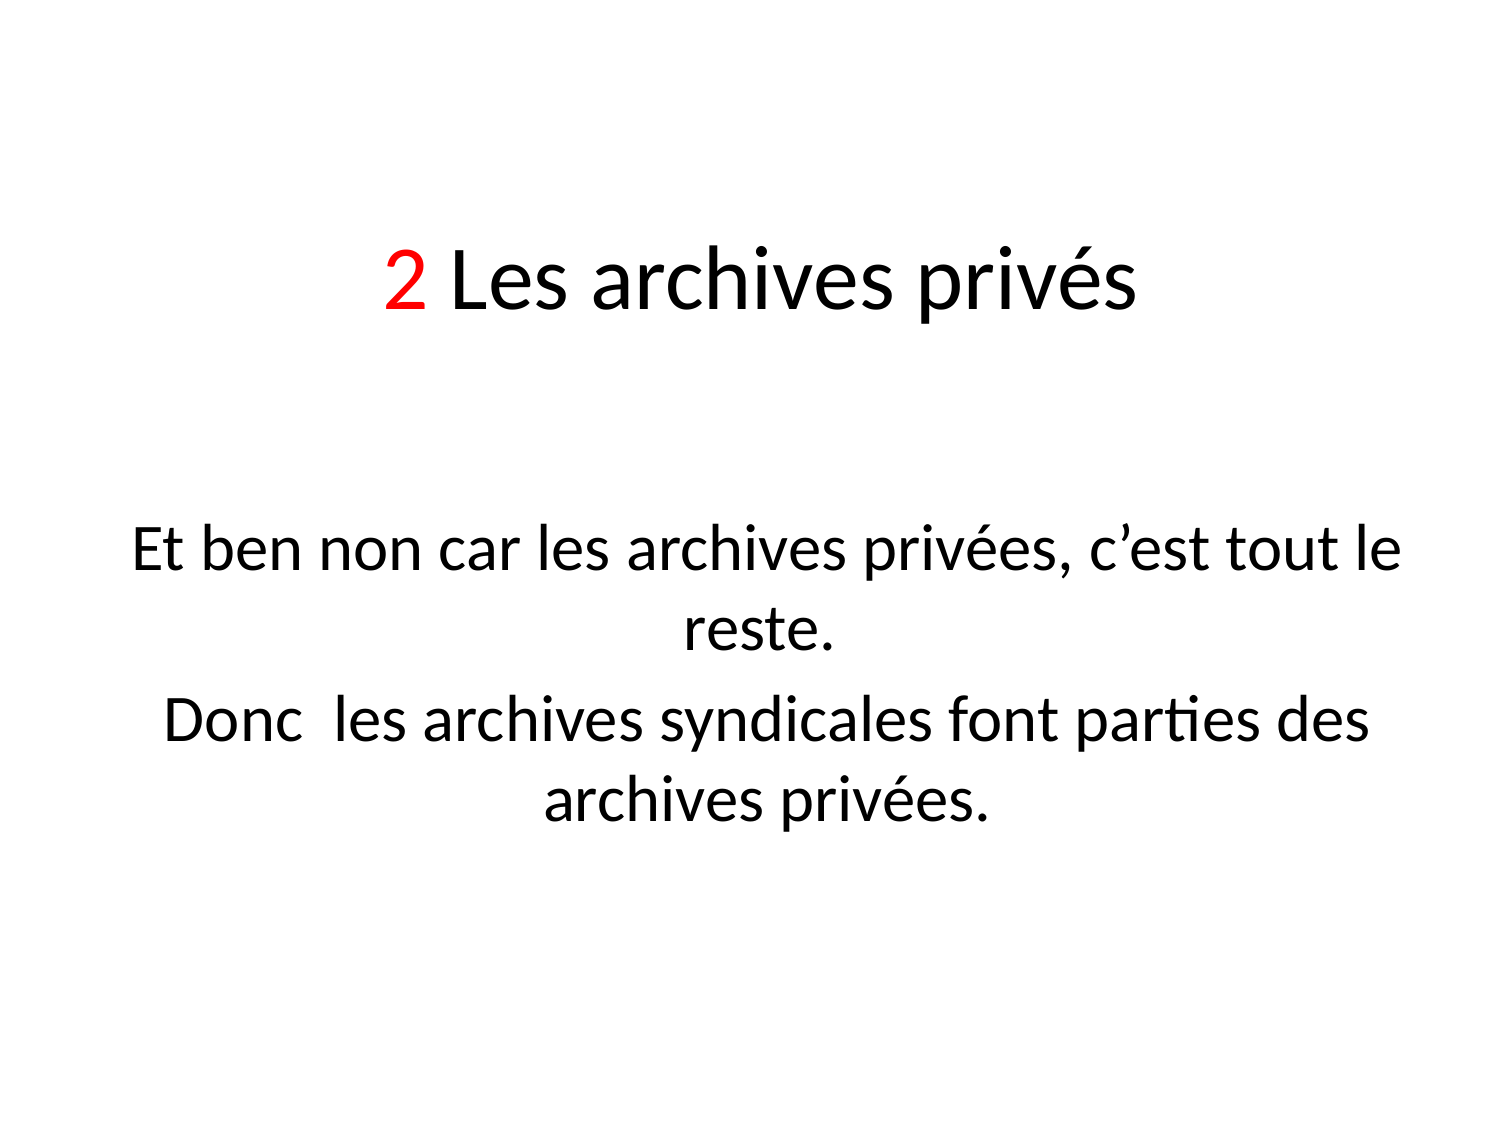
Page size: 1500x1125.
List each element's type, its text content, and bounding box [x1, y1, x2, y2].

subtitle Et ben non car les archives privées, c’est tout le reste. Donc les archives syndicales font parties des archives privées. [59, 503, 1477, 964]
title 2 Les archives privés [123, 90, 1399, 456]
